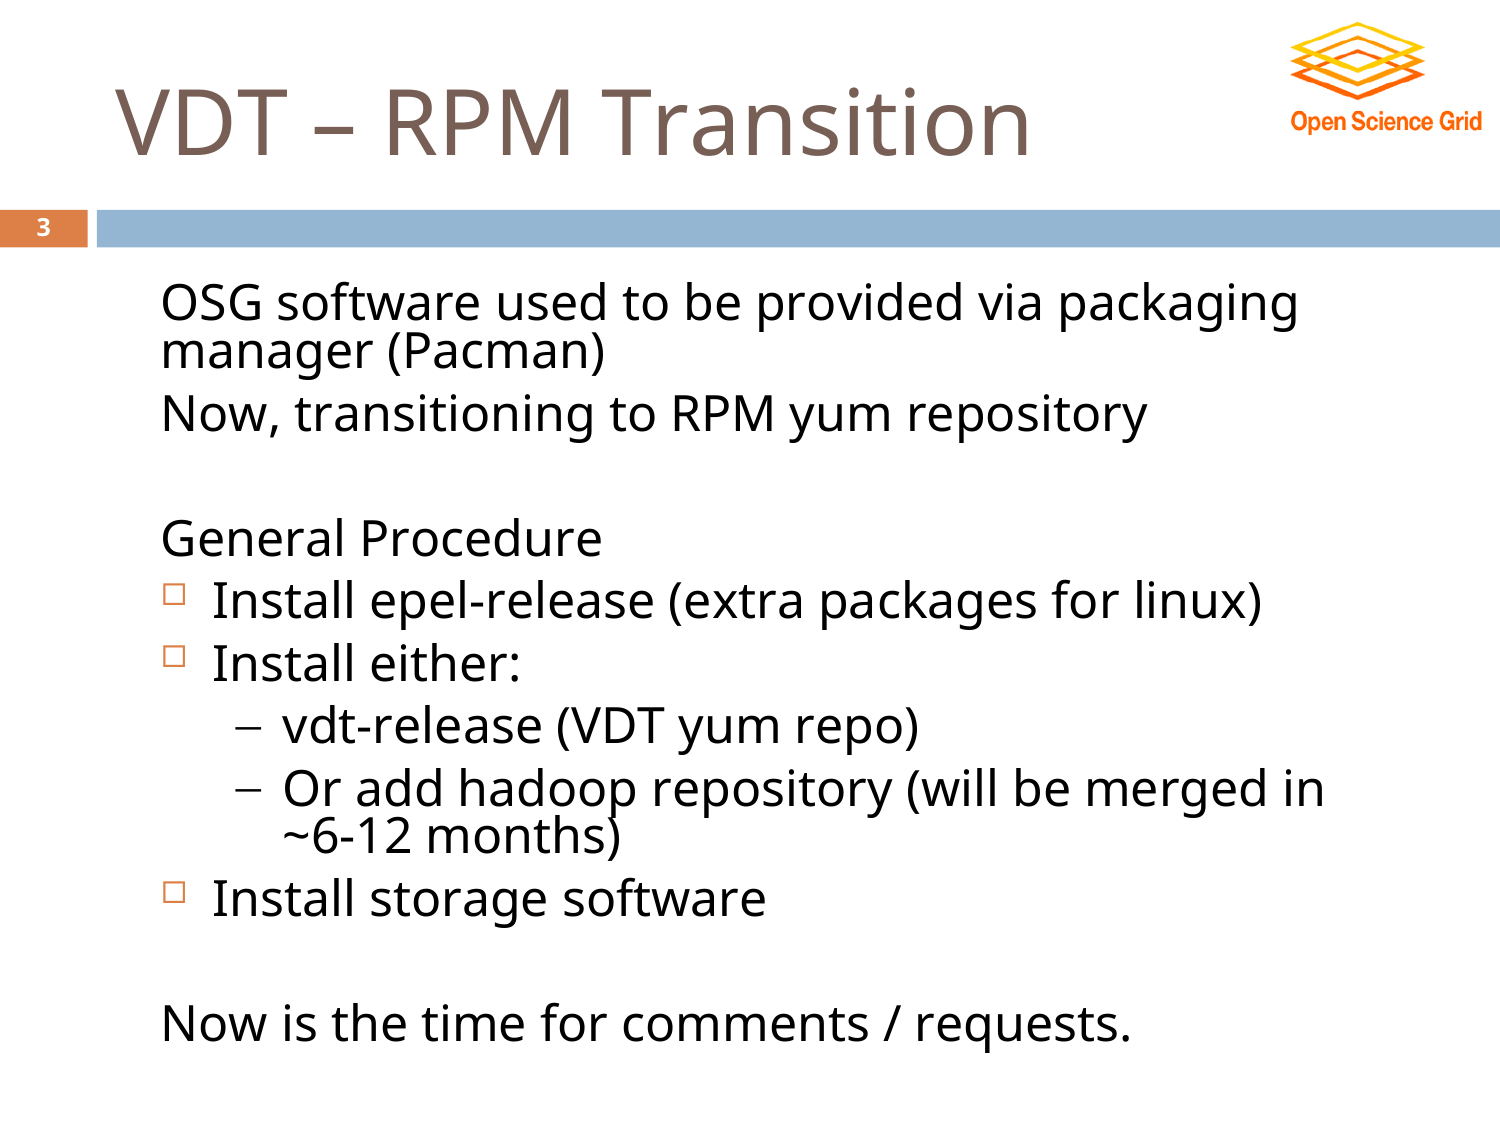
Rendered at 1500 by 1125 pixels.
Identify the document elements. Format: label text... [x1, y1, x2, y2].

picture [1271, 0, 1500, 152]
text_box OSG software used to be provided via packaging manager (Pacman) Now, transitioning to RPM yum repository General Procedure Install epel-release (extra packages for linux) Install either: vdt-release (VDT yum repo) Or add hadoop repository (will be merged in ~6-12 months) Install storage software Now is the time for comments / requests. [145, 274, 1355, 1051]
text_box <number> [0, 208, 88, 249]
text_box VDT – RPM Transition [100, 37, 1439, 201]
